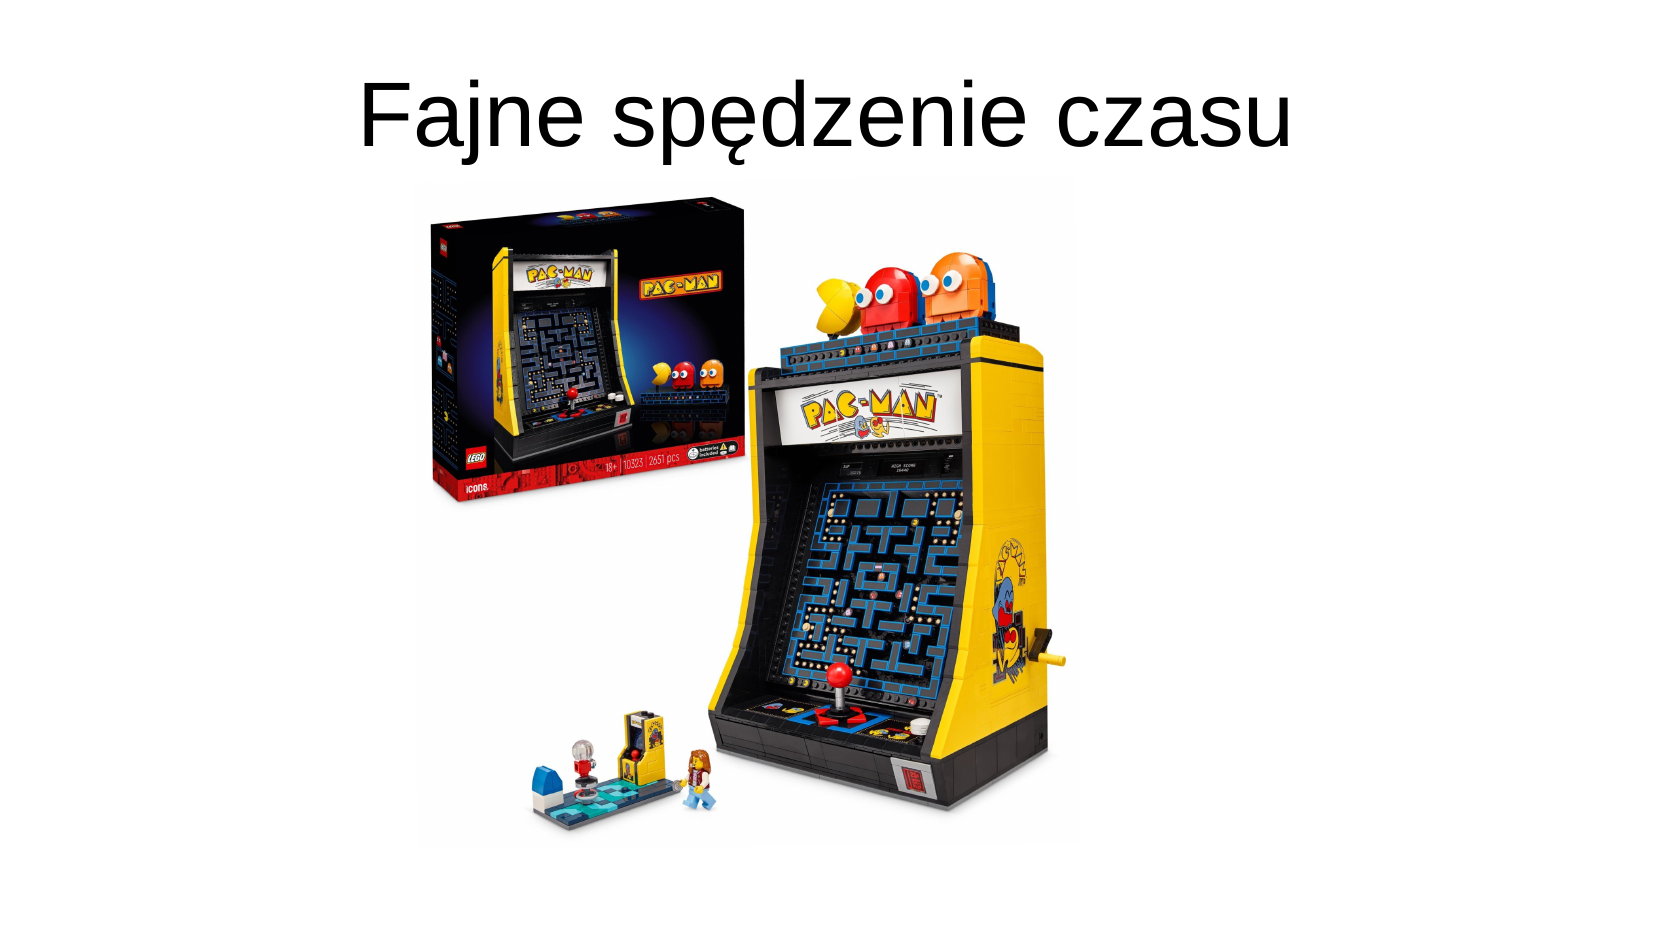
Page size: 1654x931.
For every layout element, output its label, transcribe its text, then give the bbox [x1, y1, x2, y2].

picture [413, 177, 1080, 848]
title Fajne spędzenie czasu [82, 37, 1571, 193]
